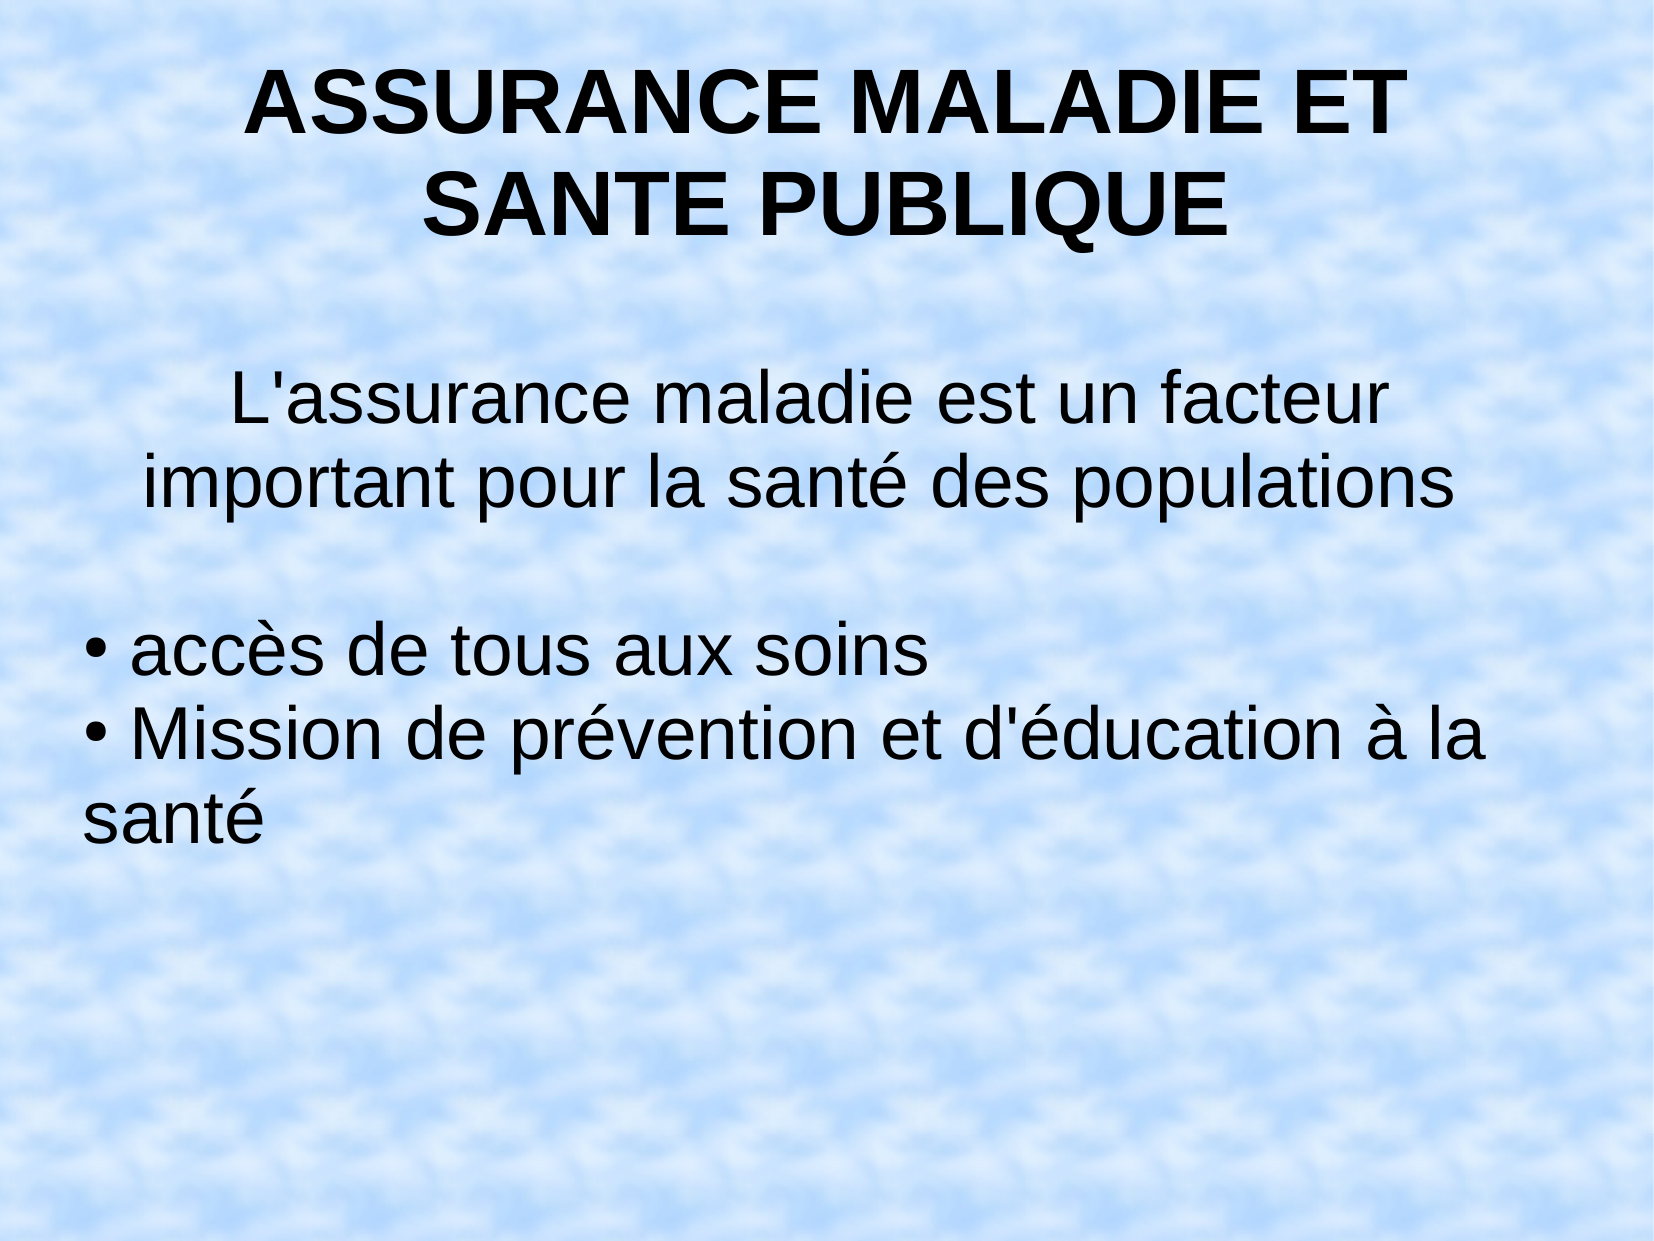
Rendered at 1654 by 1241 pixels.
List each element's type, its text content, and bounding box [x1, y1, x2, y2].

title ASSURANCE MALADIE ET SANTE PUBLIQUE [82, 49, 1571, 257]
picture [0, 0, 1654, 1241]
subtitle L'assurance maladie est un facteur important pour la santé des populations accès de tous aux soins Mission de prévention et d'éducation à la santé [82, 290, 1538, 1010]
